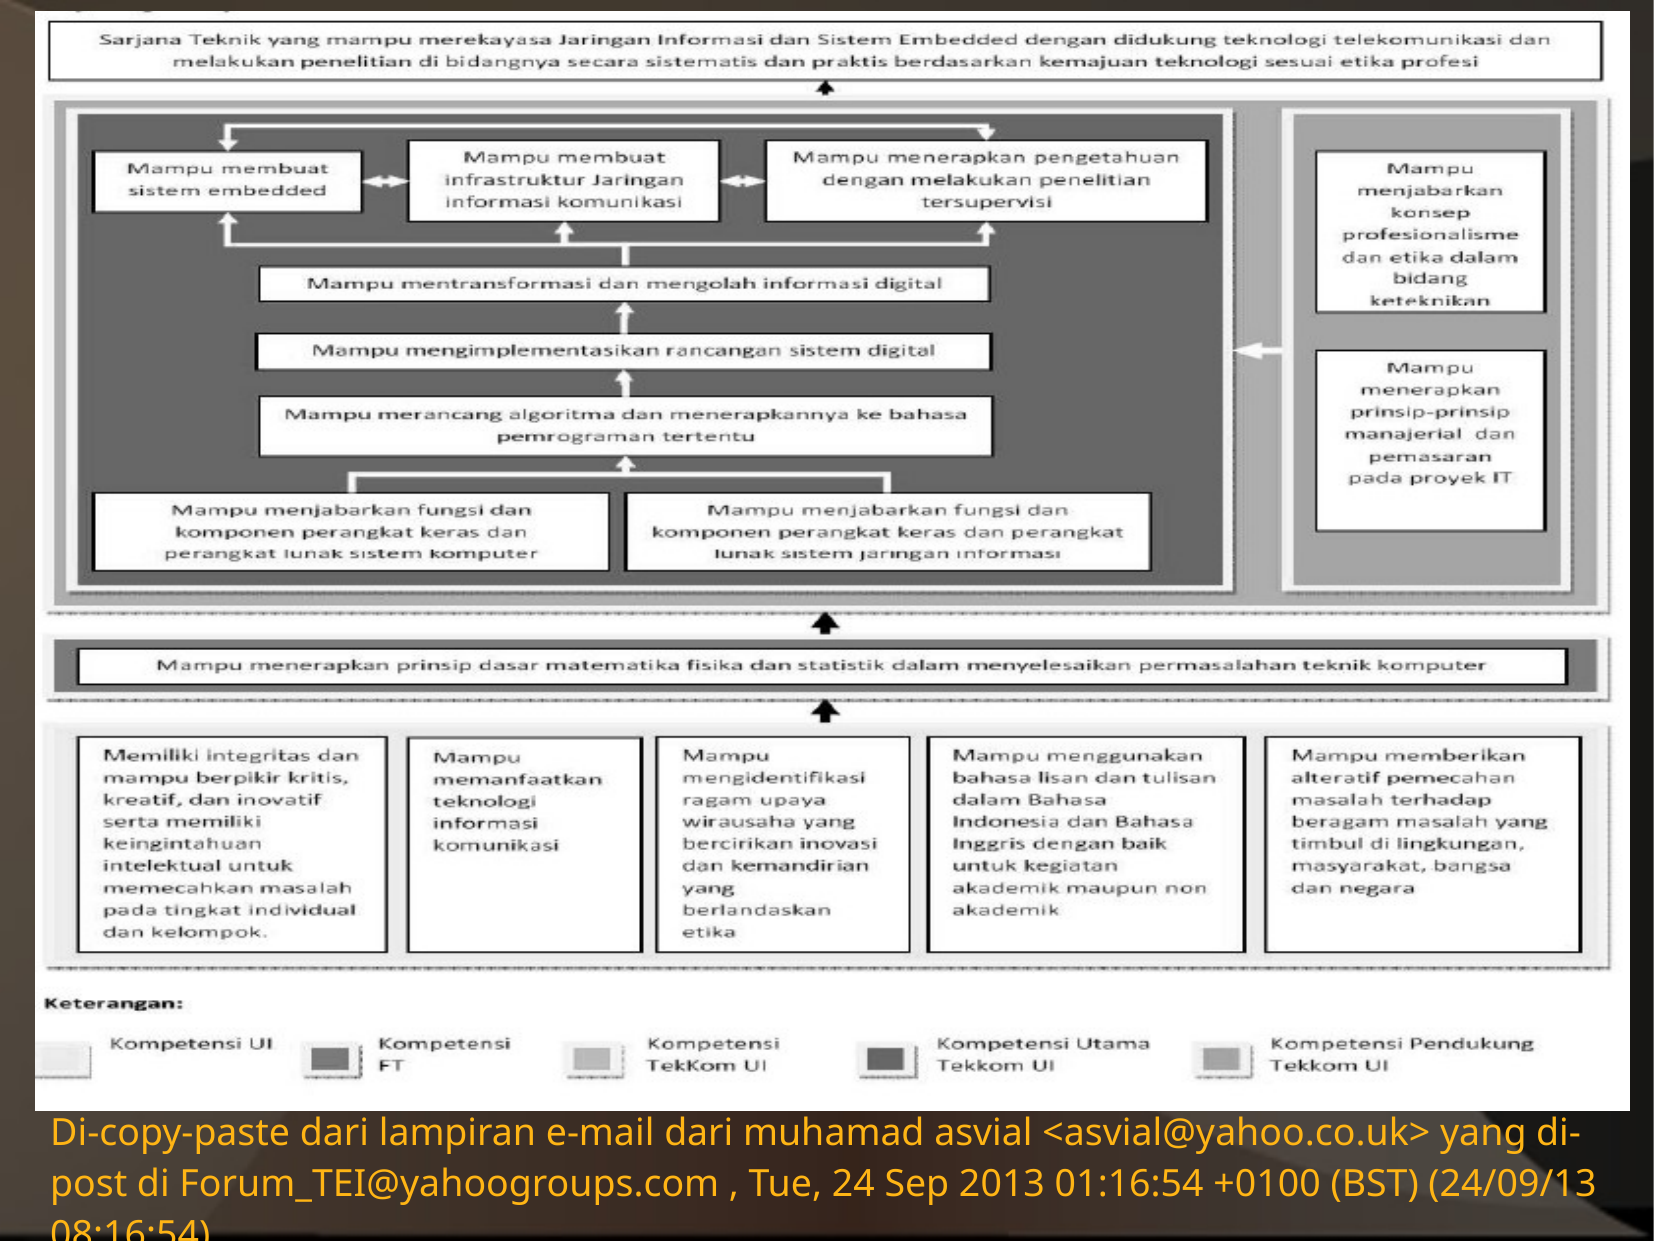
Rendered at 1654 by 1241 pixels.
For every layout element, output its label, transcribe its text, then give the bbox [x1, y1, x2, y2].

text_box Di-copy-paste dari lampiran e-mail dari muhamad asvial <asvial@yahoo.co.uk> yang di-post di Forum_TEI@yahoogroups.com , Tue, 24 Sep 2013 01:16:54 +0100 (BST) (24/09/13 08:16:54) [35, 1098, 1619, 1240]
picture [0, 0, 1654, 1241]
